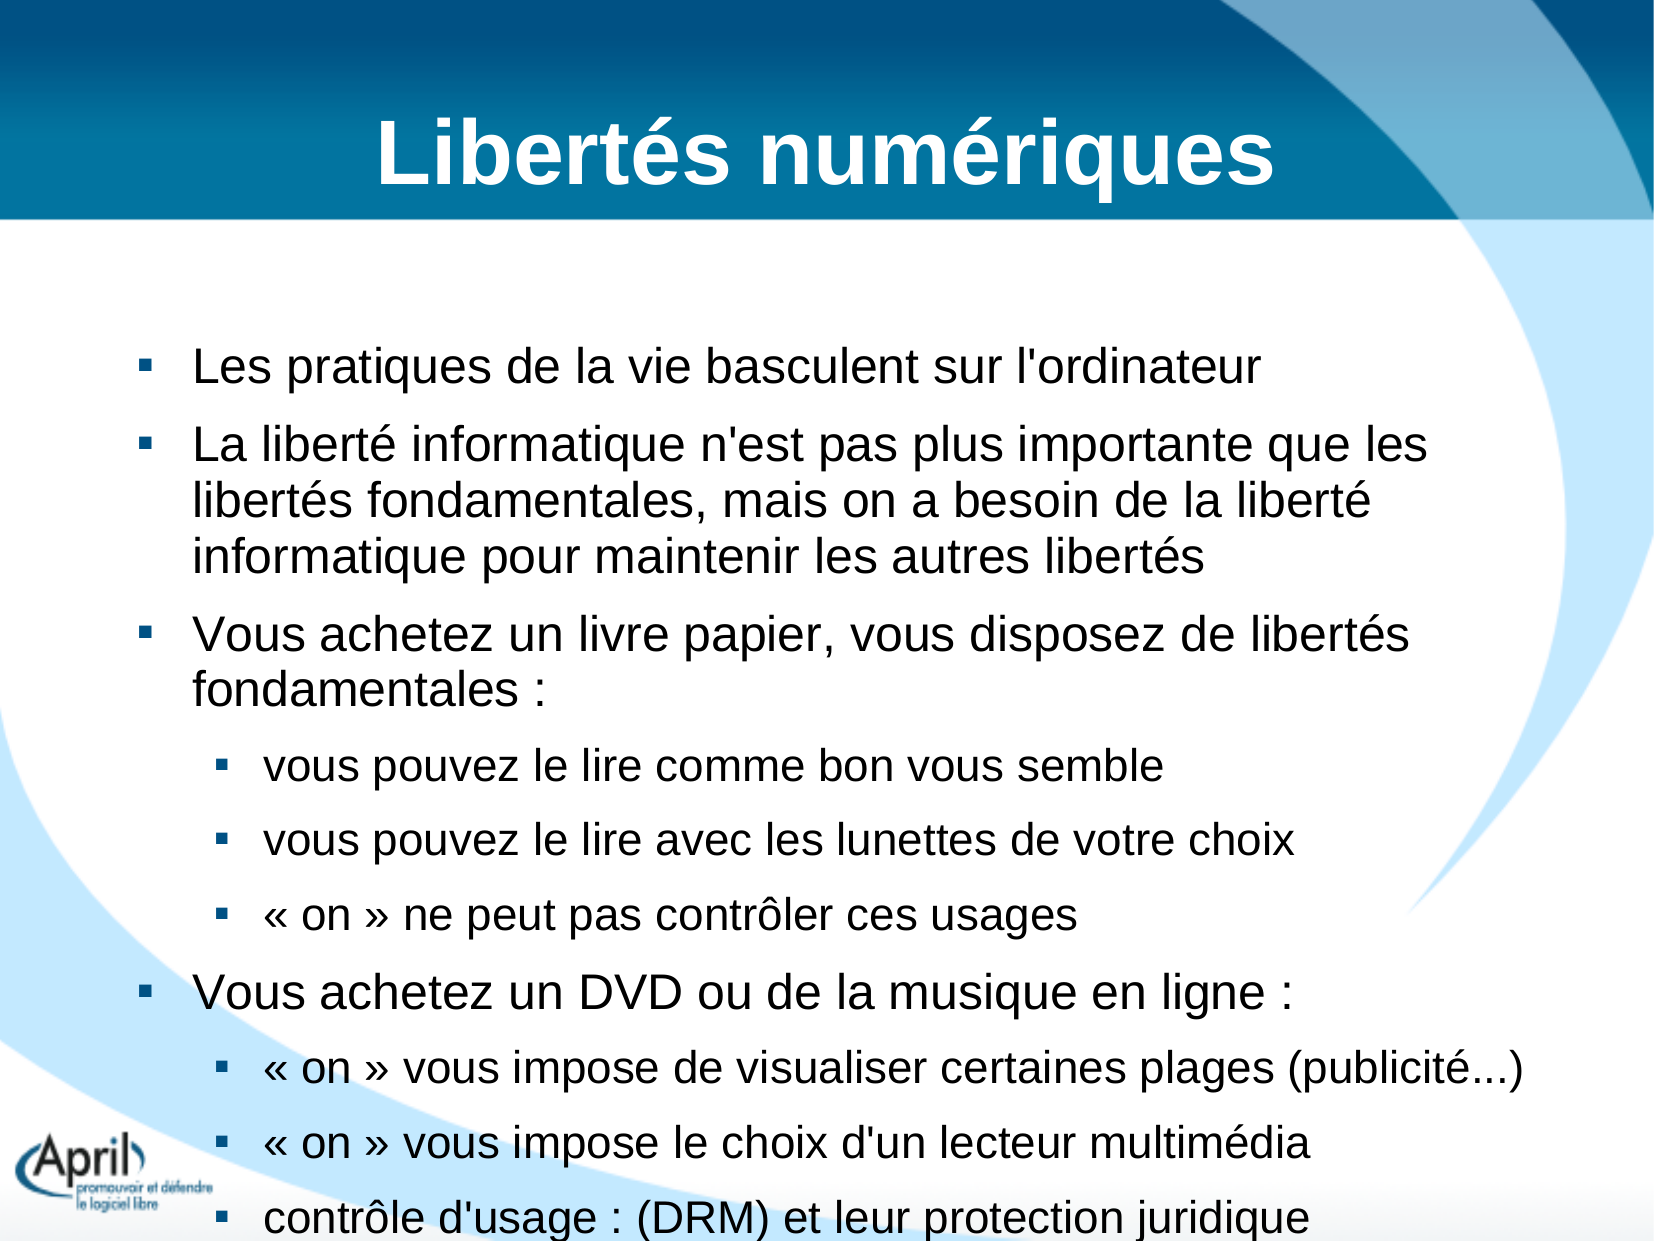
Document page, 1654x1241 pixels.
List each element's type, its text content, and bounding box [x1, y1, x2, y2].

list Les pratiques de la vie basculent sur l'ordinateur La liberté informatique n'est pas plus importante que les libertés fondamentales, mais on a besoin de la liberté informatique pour maintenir les autres libertés Vous achetez un livre papier, vous disposez de libertés fondamentales : vous pouvez le lire comme bon vous semble vous pouvez le lire avec les lunettes de votre choix « on » ne peut pas contrôler ces usages Vous achetez un DVD ou de la musique en ligne : « on » vous impose de visualiser certaines plages (publicité...) « on » vous impose le choix d'un lecteur multimédia contrôle d'usage : (DRM) et leur protection juridique [121, 338, 1534, 1241]
picture [0, 0, 1654, 1241]
title Libertés numériques [82, 49, 1571, 257]
